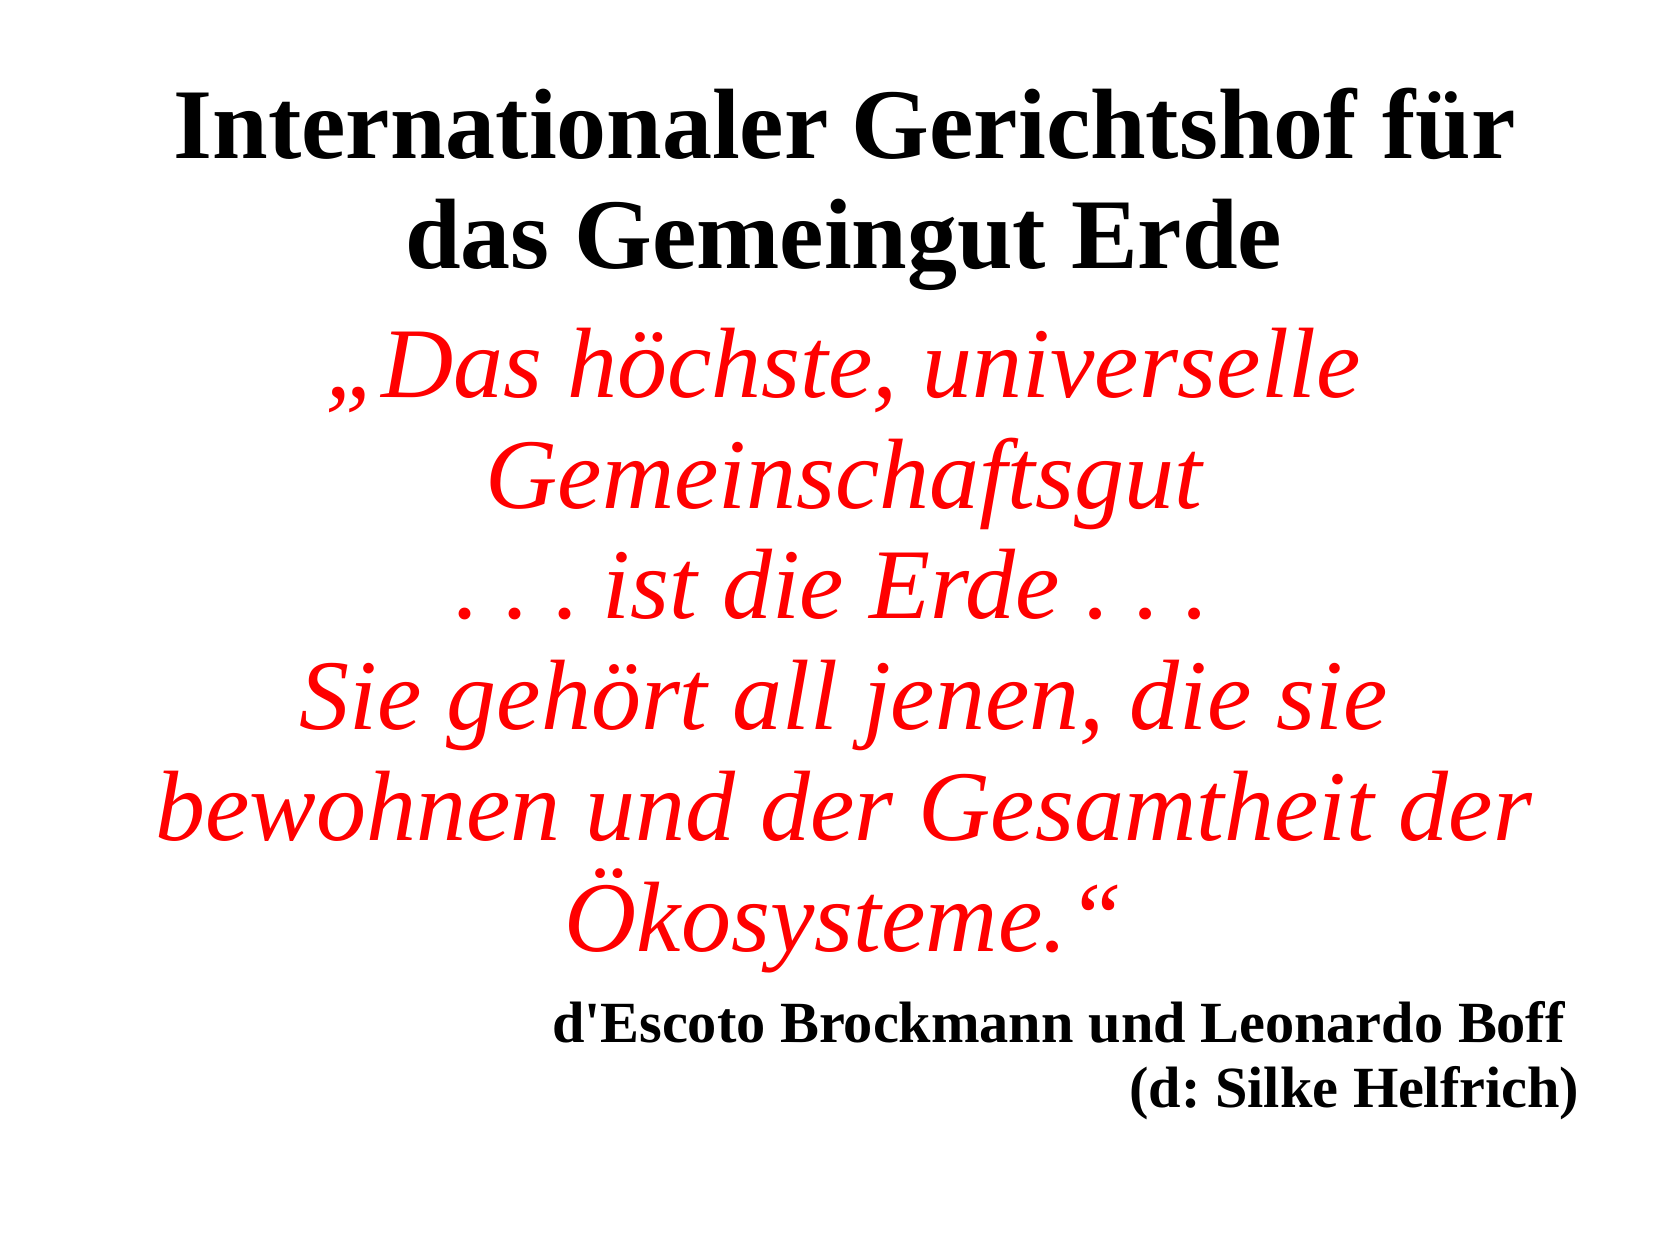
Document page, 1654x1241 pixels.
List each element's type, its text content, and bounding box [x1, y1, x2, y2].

text_box Internationaler Gerichtshof für das Gemeingut Erde „Das höchste, universelle Gemeinschaftsgut . . . ist die Erde . . . Sie gehört all jenen, die sie bewohnen und der Gesamtheit der Ökosysteme.“ d'Escoto Brockmann und Leonardo Boff (d: Silke Helfrich) [93, 61, 1595, 1128]
